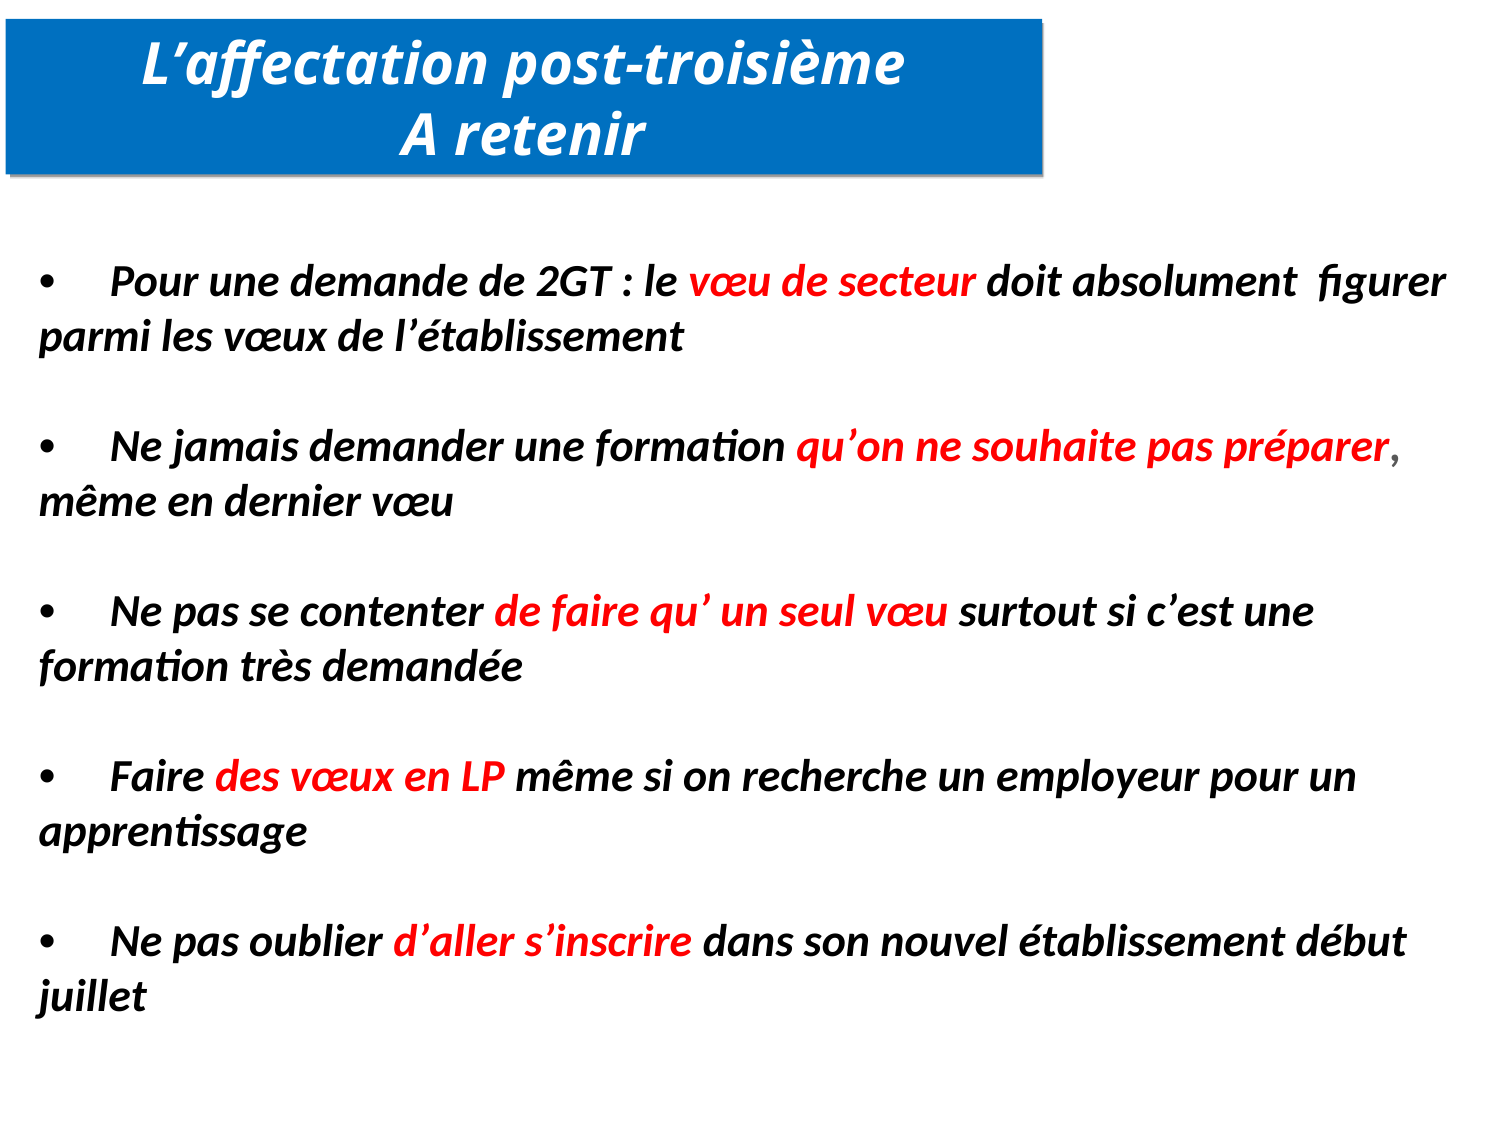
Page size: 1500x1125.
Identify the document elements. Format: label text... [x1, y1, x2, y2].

text_box • Pour une demande de 2GT : le vœu de secteur doit absolument figurer parmi les vœux de l’établissement • Ne jamais demander une formation qu’on ne souhaite pas préparer, même en dernier vœu • Ne pas se contenter de faire qu’ un seul vœu surtout si c’est une formation très demandée • Faire des vœux en LP même si on recherche un employeur pour un apprentissage • Ne pas oublier d’aller s’inscrire dans son nouvel établissement début juillet [23, 242, 1477, 1125]
text_box L’affectation post-troisième A retenir [5, 18, 1043, 175]
